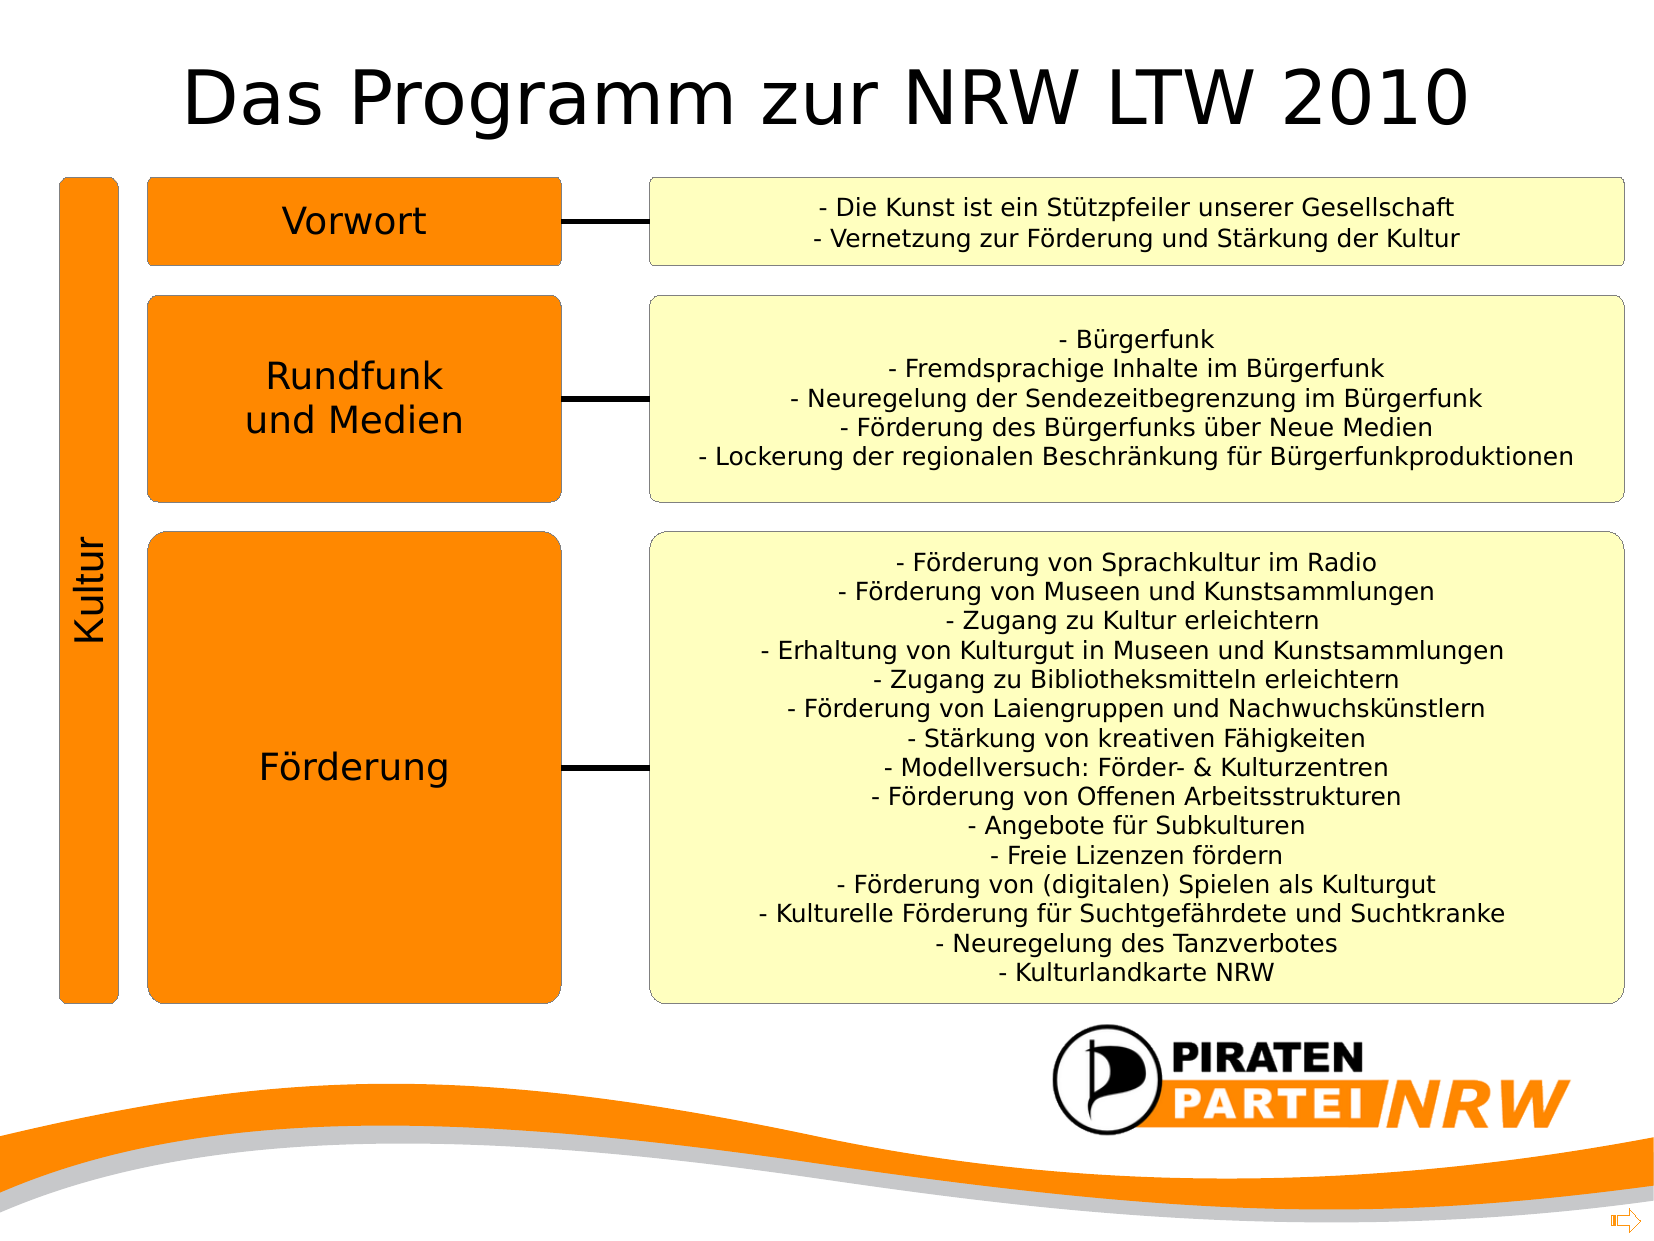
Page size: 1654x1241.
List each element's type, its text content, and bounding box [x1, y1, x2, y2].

text_box - Förderung von Sprachkultur im Radio - Förderung von Museen und Kunstsammlungen - Zugang zu Kultur erleichtern - Erhaltung von Kulturgut in Museen und Kunstsammlungen - Zugang zu Bibliotheksmitteln erleichtern - Förderung von Laiengruppen und Nachwuchskünstlern - Stärkung von kreativen Fähigkeiten - Modellversuch: Förder- & Kulturzentren - Förderung von Offenen Arbeitsstrukturen - Angebote für Subkulturen - Freie Lizenzen fördern - Förderung von (digitalen) Spielen als Kulturgut - Kulturelle Förderung für Suchtgefährdete und Suchtkranke - Neuregelung des Tanzverbotes - Kulturlandkarte NRW [649, 531, 1625, 1004]
text_box Kultur [59, 177, 119, 1004]
picture [1045, 1021, 1579, 1140]
text_box - Bürgerfunk - Fremdsprachige Inhalte im Bürgerfunk - Neuregelung der Sendezeitbegrenzung im Bürgerfunk - Förderung des Bürgerfunks über Neue Medien - Lockerung der regionalen Beschränkung für Bürgerfunkproduktionen [649, 295, 1625, 503]
text_box Förderung [147, 531, 562, 1004]
title Das Programm zur NRW LTW 2010 [82, 0, 1571, 352]
text_box Rundfunk und Medien [147, 295, 562, 503]
text_box - ﻿Die Kunst ist ein Stützpfeiler unserer Gesellschaft - Vernetzung zur Förderung und Stärkung der Kultur [649, 177, 1625, 266]
text_box Vorwort [147, 177, 562, 266]
